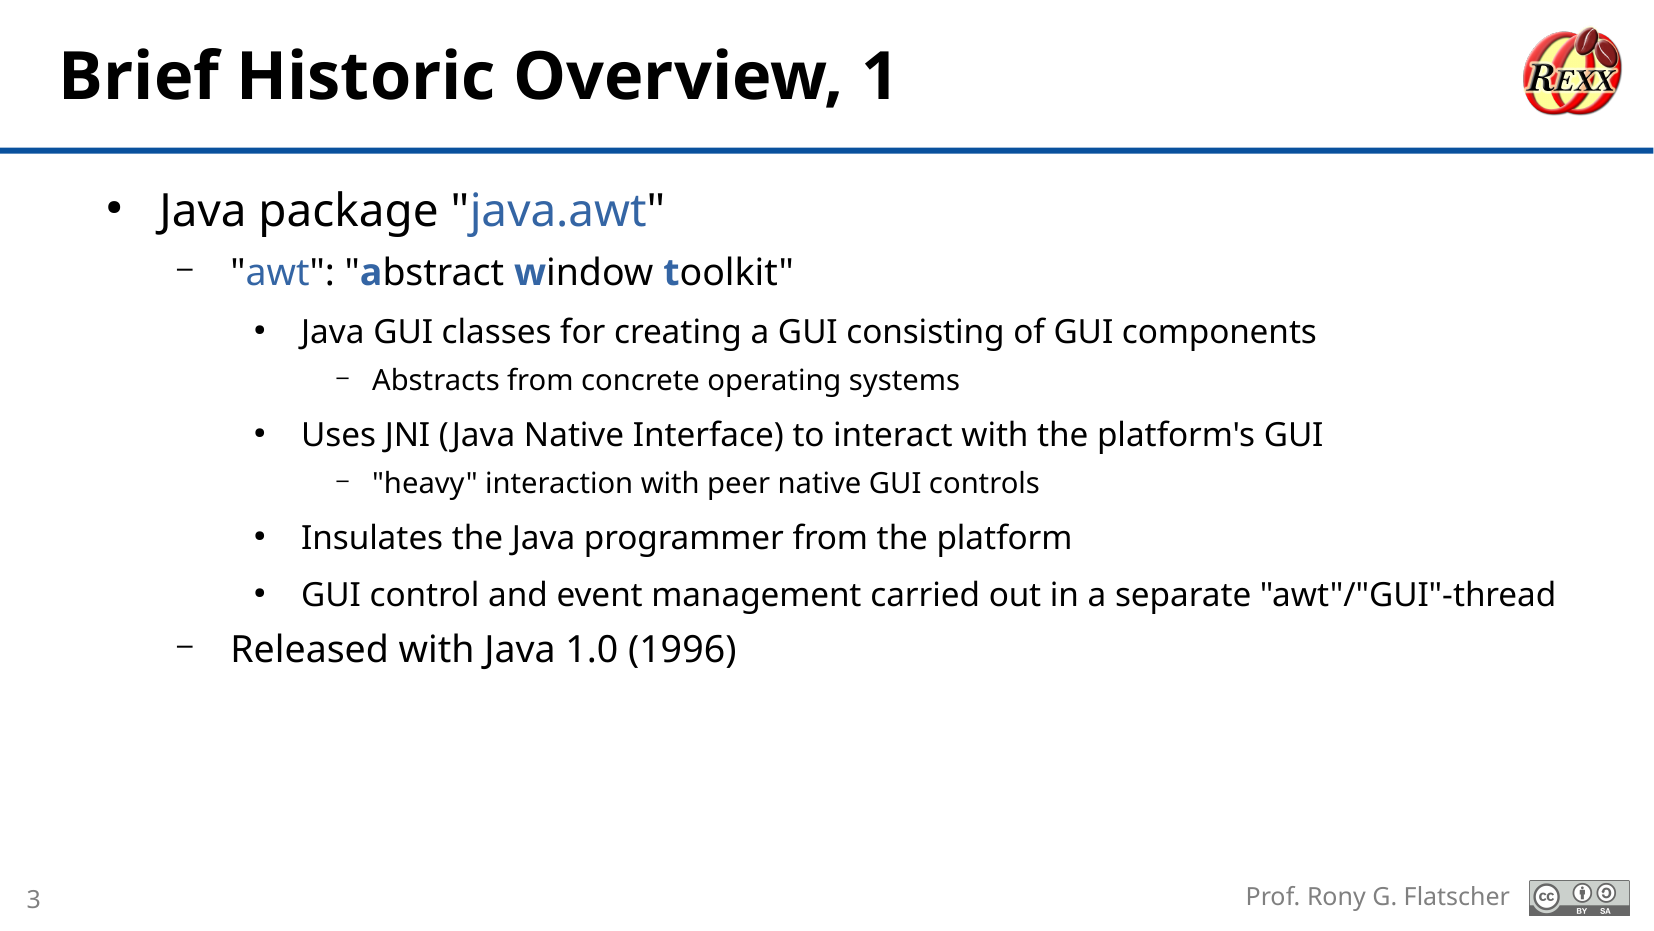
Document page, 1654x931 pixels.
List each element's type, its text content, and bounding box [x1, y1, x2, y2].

list Java package "java.awt" "awt": "abstract window toolkit" Java GUI classes for creating a GUI consisting of GUI components Abstracts from concrete operating systems Uses JNI (Java Native Interface) to interact with the platform's GUI "heavy" interaction with peer native GUI controls Insulates the Java programmer from the platform GUI control and event management carried out in a separate "awt"/"GUI"-thread Released with Java 1.0 (1996) [88, 177, 1577, 857]
title Brief Historic Overview, 1 [0, 0, 1625, 148]
